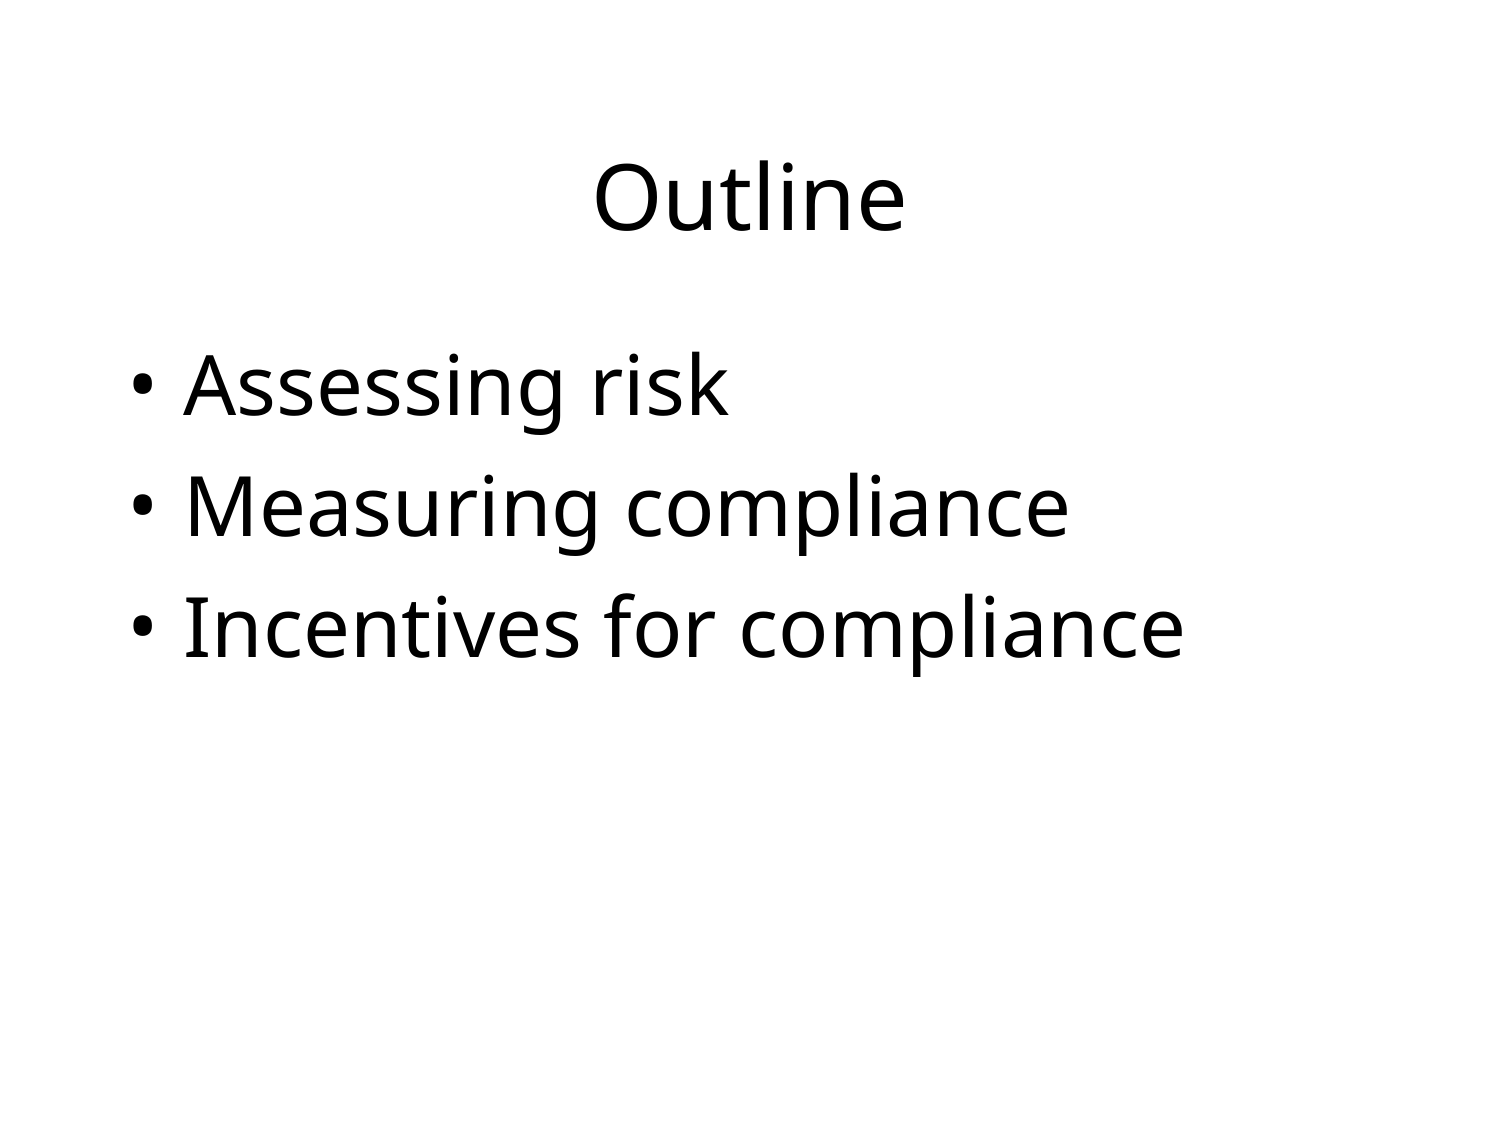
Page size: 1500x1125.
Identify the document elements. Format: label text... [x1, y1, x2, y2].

list Assessing risk Measuring compliance Incentives for compliance [112, 324, 1388, 1001]
title Outline [112, 99, 1388, 288]
